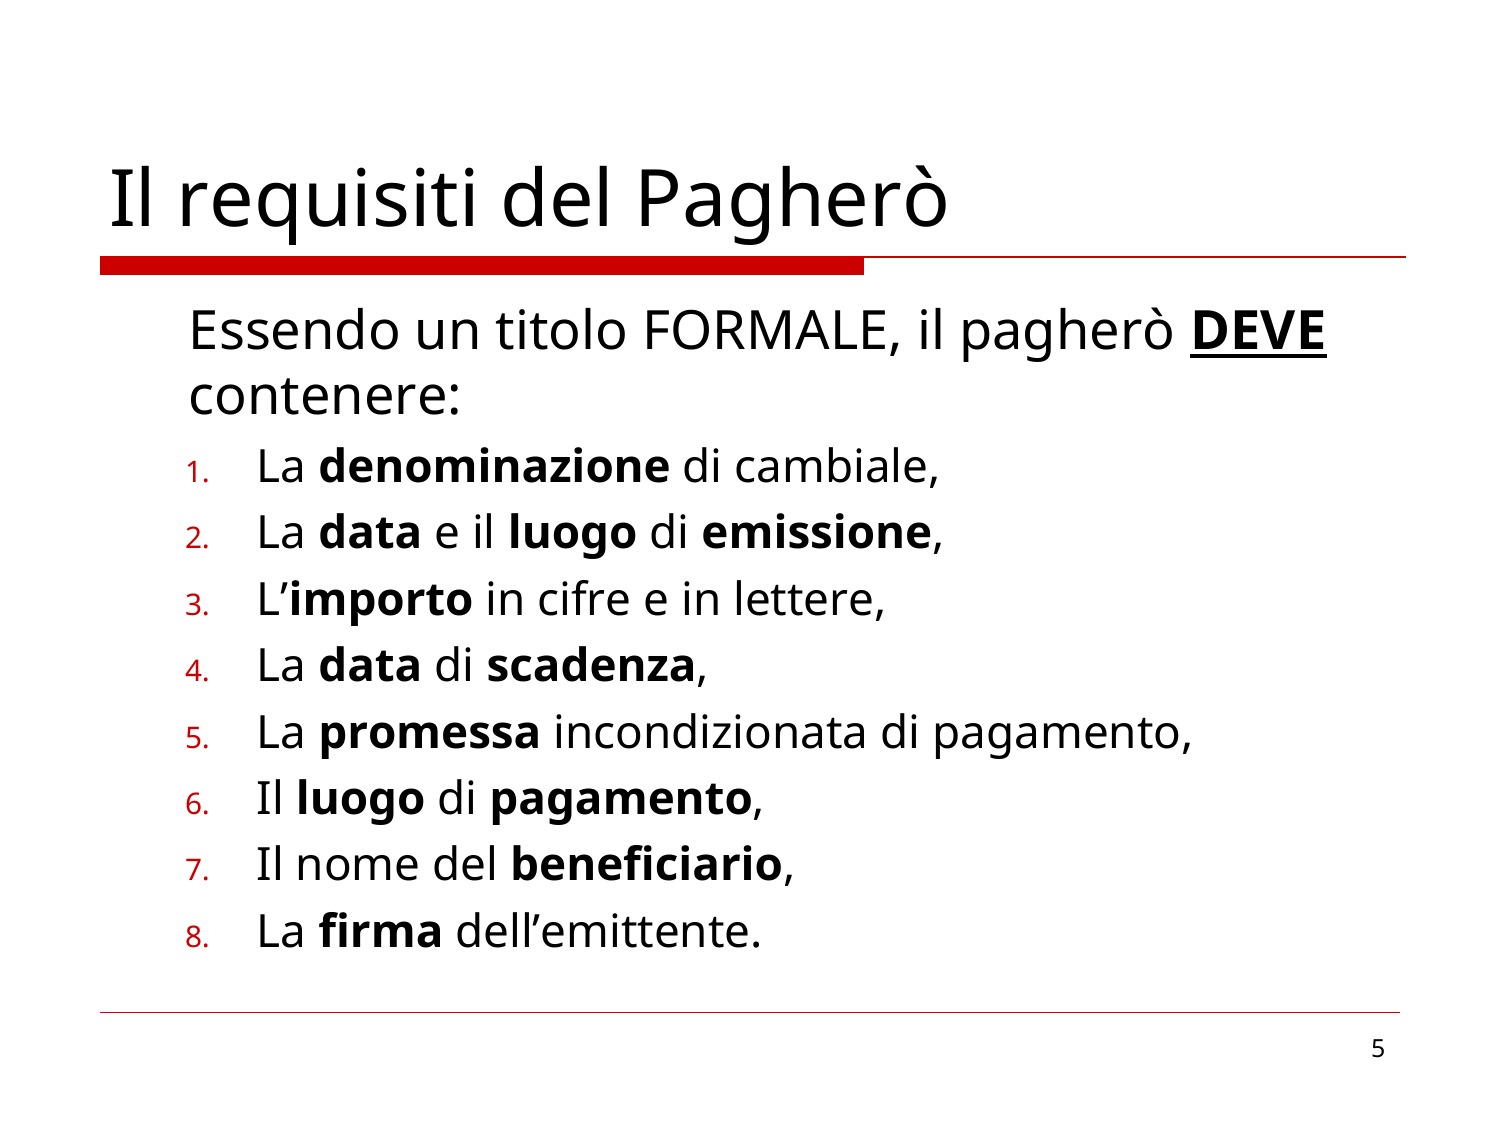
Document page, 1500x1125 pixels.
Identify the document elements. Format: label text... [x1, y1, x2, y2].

title Il requisiti del Pagherò [94, 50, 1407, 250]
list Essendo un titolo FORMALE, il pagherò DEVE contenere: La denominazione di cambiale, La data e il luogo di emissione, L’importo in cifre e in lettere, La data di scadenza, La promessa incondizionata di pagamento, Il luogo di pagamento, Il nome del beneficiario, La firma dell’emittente. [92, 287, 1406, 988]
